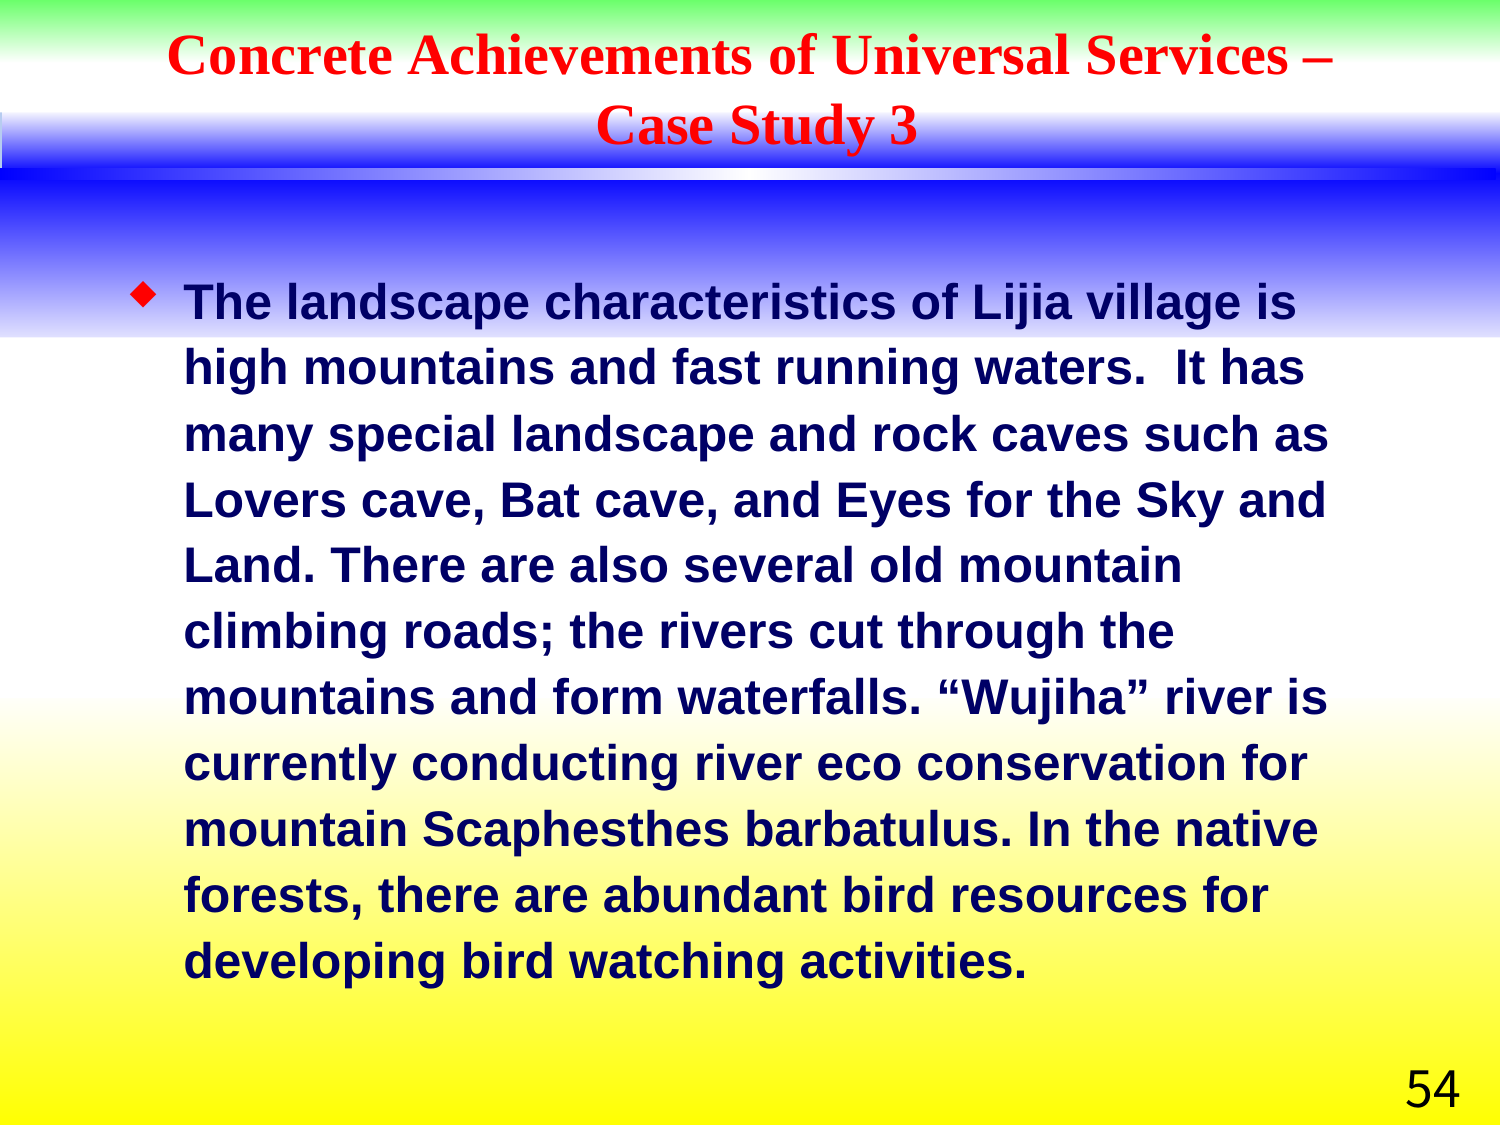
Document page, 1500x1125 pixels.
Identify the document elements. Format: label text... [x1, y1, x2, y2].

list The landscape characteristics of Lijia village is high mountains and fast running waters. It has many special landscape and rock caves such as Lovers cave, Bat cave, and Eyes for the Sky and Land. There are also several old mountain climbing roads; the rivers cut through the mountains and form waterfalls. “Wujiha” river is currently conducting river eco conservation for mountain Scaphesthes barbatulus. In the native forests, there are abundant bird resources for developing bird watching activities. [112, 255, 1412, 988]
text_box Concrete Achievements of Universal Services – Case Study 3 [0, 0, 1500, 173]
